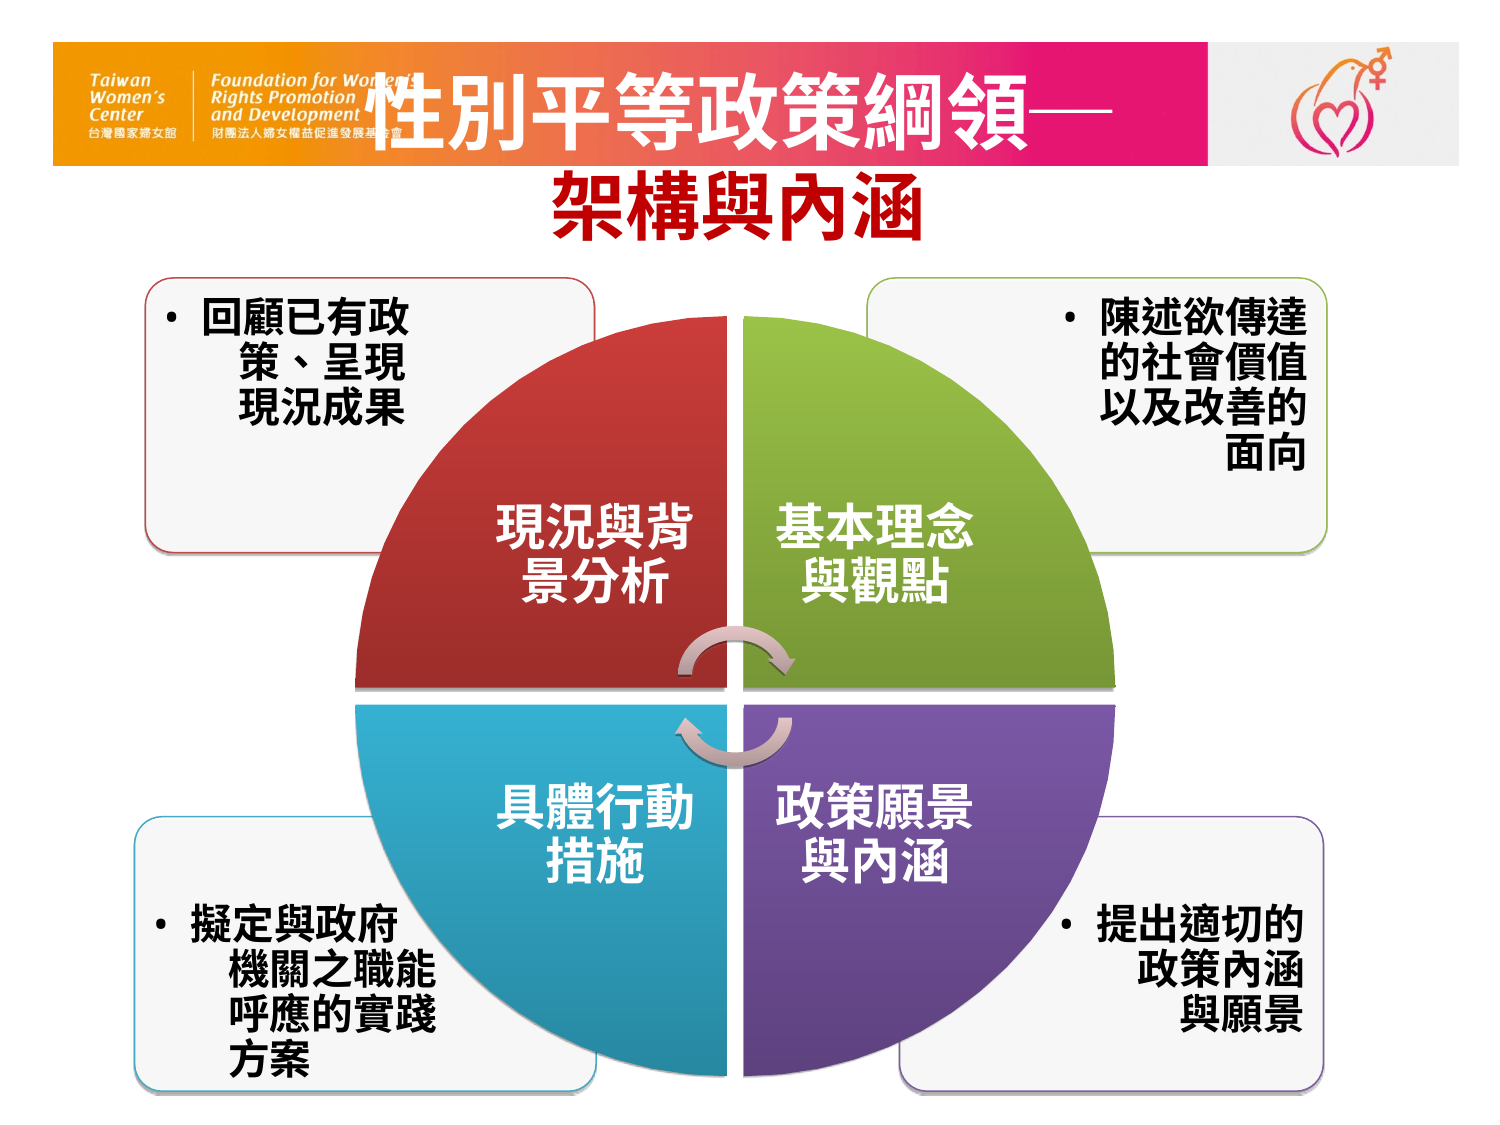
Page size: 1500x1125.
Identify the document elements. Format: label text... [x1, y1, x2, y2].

text_box 回顧已有政策、呈現現況成果 [145, 277, 595, 553]
title 性別平等政策綱領─ 架構與內涵 [135, 42, 1341, 268]
text_box 基本理念與觀點 [743, 316, 1116, 688]
text_box [678, 625, 796, 675]
text_box 具體行動措施 [355, 704, 727, 1077]
text_box 陳述欲傳達的社會價值以及改善的面向 [867, 277, 1327, 553]
text_box 現況與背景分析 [355, 316, 727, 688]
text_box 擬定與政府機關之職能呼應的實踐方案 [134, 816, 597, 1092]
text_box 提出適切的政策內涵與願景 [899, 816, 1324, 1092]
text_box 政策願景與內涵 [743, 704, 1116, 1077]
text_box [674, 717, 793, 767]
